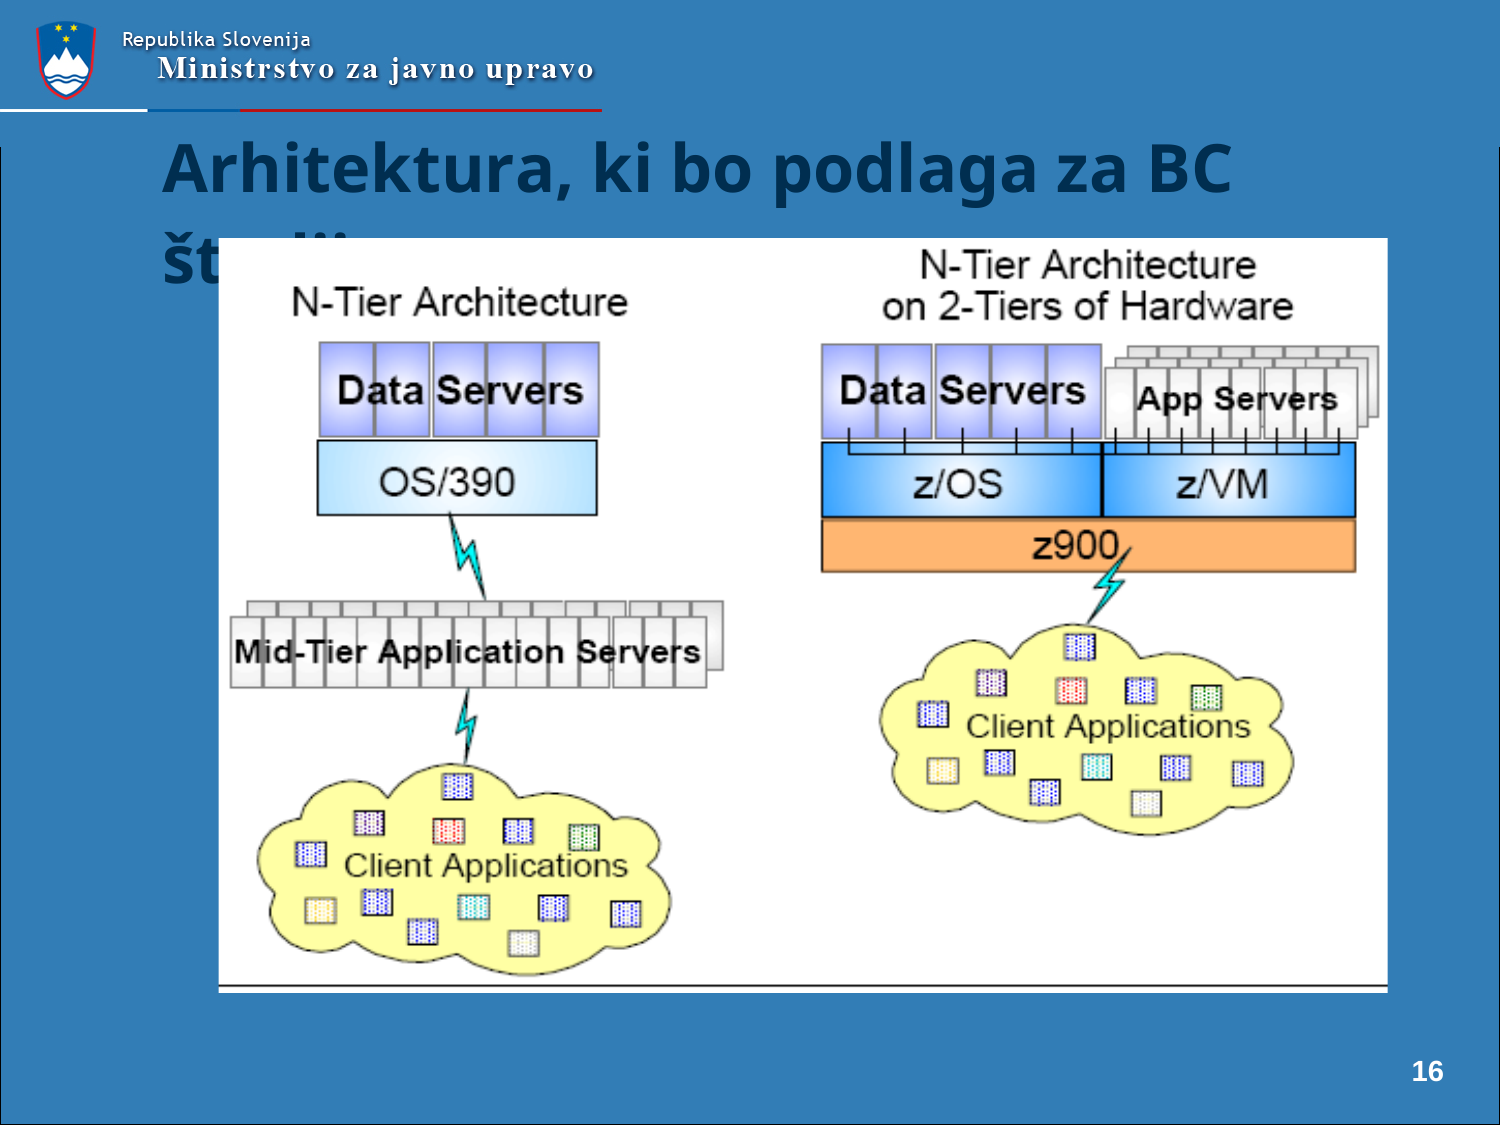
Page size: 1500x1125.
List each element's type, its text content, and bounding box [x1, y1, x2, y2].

picture [218, 238, 1388, 993]
title Arhitektura, ki bo podlaga za BC študijo [147, 113, 1459, 221]
picture [0, 0, 1500, 147]
